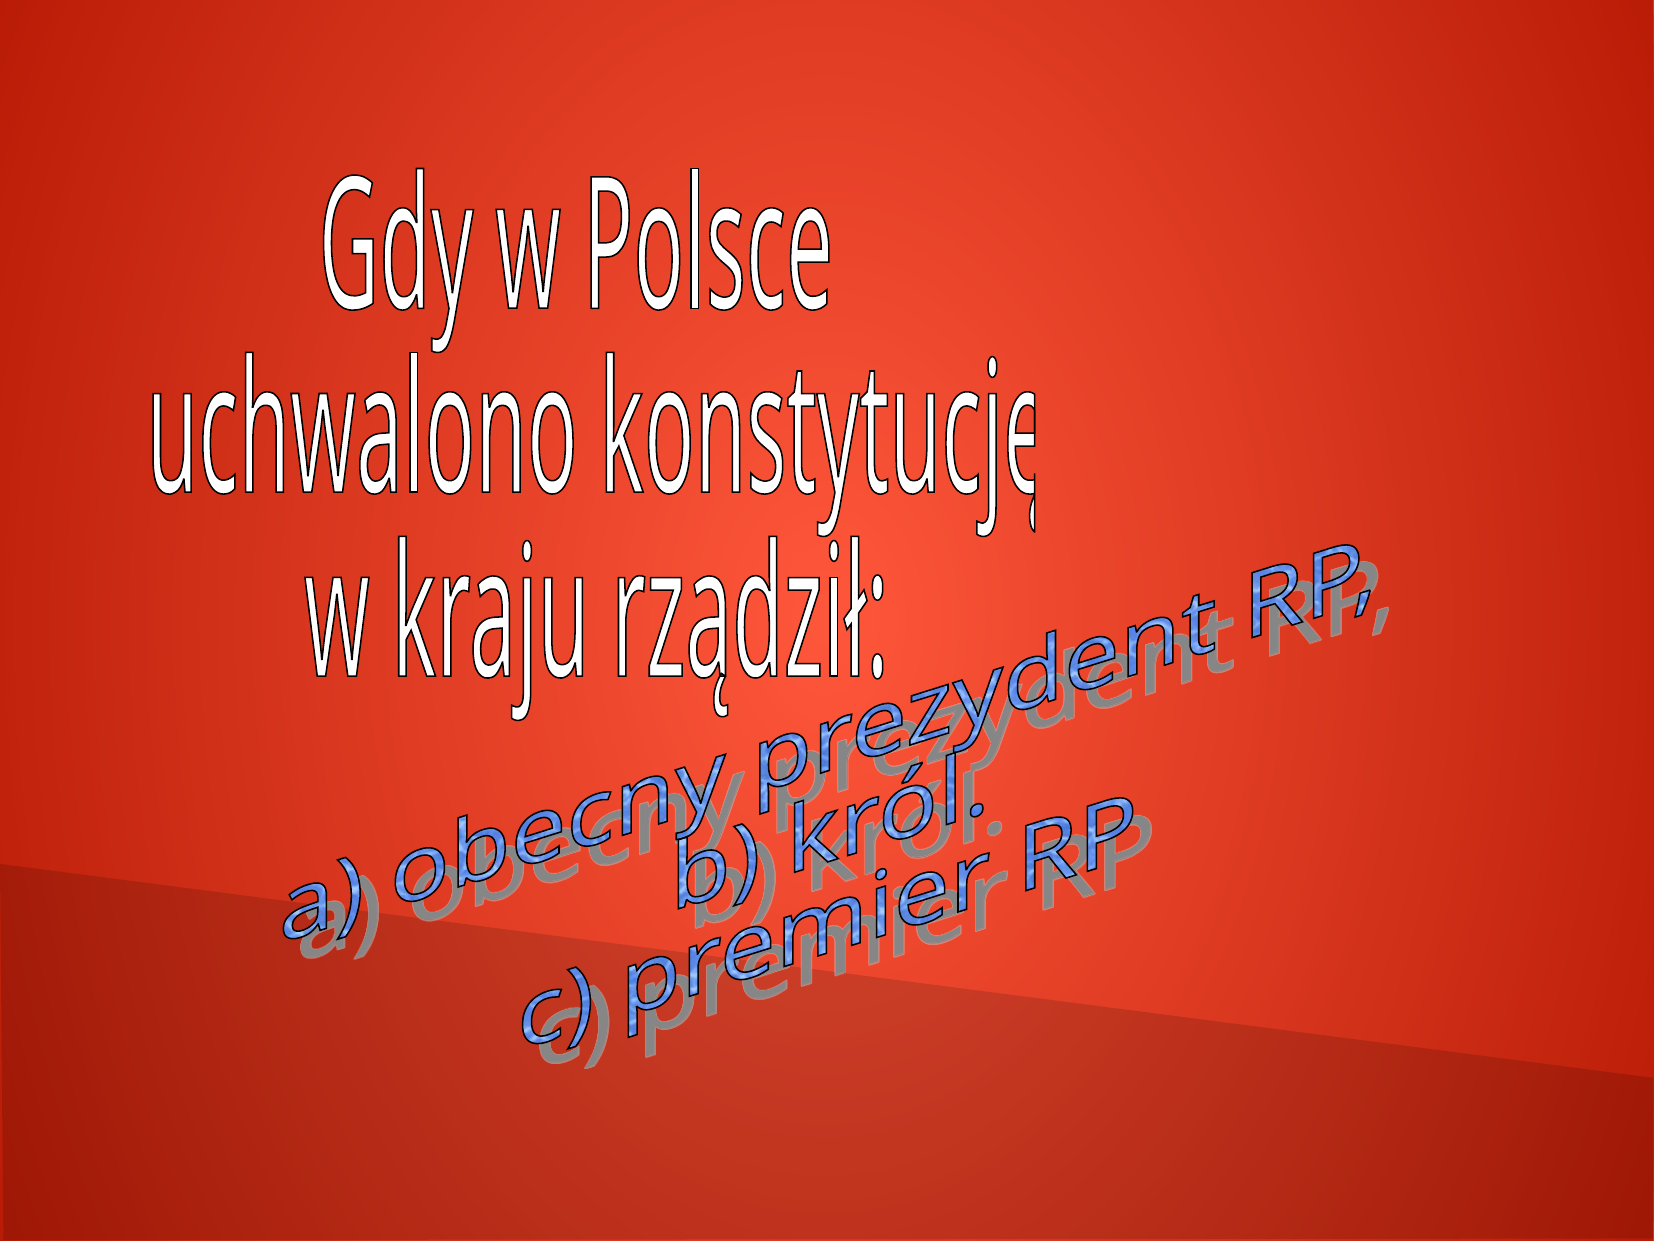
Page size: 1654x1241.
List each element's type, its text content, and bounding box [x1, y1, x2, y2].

text_box a) obecny prezydent RP, b) król. c) premier RP [337, 857, 361, 940]
text_box a) obecny prezydent RP, b) król. c) premier RP [1128, 617, 1173, 677]
text_box Gdy w Polsce uchwalono konstytucję w kraju rządził: [153, 393, 192, 495]
text_box a) obecny prezydent RP, b) król. c) premier RP [1008, 630, 1056, 710]
text_box a) obecny prezydent RP, b) król. c) premier RP [516, 810, 562, 864]
text_box a) obecny prezydent RP, b) król. c) premier RP [784, 897, 861, 967]
text_box Gdy w Polsce uchwalono konstytucję w kraju rządził: [709, 207, 743, 311]
text_box a) obecny prezydent RP, b) król. c) premier RP [820, 714, 852, 774]
text_box Gdy w Polsce uchwalono konstytucję w kraju rządził: [359, 392, 397, 495]
text_box Gdy w Polsce uchwalono konstytucję w kraju rządził: [606, 352, 644, 493]
text_box Gdy w Polsce uchwalono konstytucję w kraju rządził: [430, 209, 474, 353]
text_box Gdy w Polsce uchwalono konstytucję w kraju rządził: [896, 393, 935, 495]
text_box Gdy w Polsce uchwalono konstytucję w kraju rządził: [976, 393, 997, 537]
text_box a) obecny prezydent RP, b) król. c) premier RP [794, 800, 839, 873]
text_box a) obecny prezydent RP, b) król. c) premier RP [622, 776, 668, 836]
text_box a) obecny prezydent RP, b) król. c) premier RP [1252, 564, 1303, 638]
text_box a) obecny prezydent RP, b) król. c) premier RP [1025, 817, 1077, 891]
text_box Gdy w Polsce uchwalono konstytucję w kraju rządził: [202, 391, 236, 495]
text_box a) obecny prezydent RP, b) król. c) premier RP [1087, 797, 1133, 872]
text_box a) obecny prezydent RP, b) król. c) premier RP [883, 785, 933, 840]
text_box a) obecny prezydent RP, b) król. c) premier RP [733, 823, 757, 906]
text_box Gdy w Polsce uchwalono konstytucję w kraju rządził: [383, 168, 424, 311]
text_box Gdy w Polsce uchwalono konstytucję w kraju rządził: [544, 577, 583, 679]
text_box Gdy w Polsce uchwalono konstytucję w kraju rządził: [790, 207, 829, 311]
text_box a) obecny prezydent RP, b) król. c) premier RP [899, 872, 945, 925]
text_box Gdy w Polsce uchwalono konstytucję w kraju rządził: [429, 391, 471, 495]
text_box Gdy w Polsce uchwalono konstytucję w kraju rządził: [750, 391, 783, 495]
text_box Gdy w Polsce uchwalono konstytucję w kraju rządził: [816, 393, 860, 537]
text_box Gdy w Polsce uchwalono konstytucję w kraju rządził: [291, 393, 356, 493]
text_box a) obecny prezydent RP, b) król. c) premier RP [957, 853, 989, 912]
text_box a) obecny prezydent RP, b) król. c) premier RP [725, 926, 771, 980]
text_box Gdy w Polsce uchwalono konstytucję w kraju rządził: [531, 391, 574, 495]
text_box Gdy w Polsce uchwalono konstytucję w kraju rządził: [473, 575, 510, 679]
text_box Gdy w Polsce uchwalono konstytucję w kraju rządził: [591, 176, 630, 309]
text_box a) obecny prezydent RP, b) król. c) premier RP [909, 684, 949, 746]
text_box Gdy w Polsce uchwalono konstytucję w kraju rządził: [648, 391, 691, 495]
text_box Gdy w Polsce uchwalono konstytucję w kraju rządził: [691, 168, 699, 309]
text_box a) obecny prezydent RP, b) król. c) premier RP [395, 847, 445, 902]
text_box Gdy w Polsce uchwalono konstytucję w kraju rządził: [443, 575, 470, 677]
text_box a) obecny prezydent RP, b) król. c) premier RP [571, 791, 611, 847]
text_box Gdy w Polsce uchwalono konstytucję w kraju rządził: [736, 536, 777, 679]
text_box Gdy w Polsce uchwalono konstytucję w kraju rządził: [482, 391, 521, 493]
text_box a) obecny prezydent RP, b) król. c) premier RP [567, 967, 591, 1049]
text_box Gdy w Polsce uchwalono konstytucję w kraju rządził: [843, 536, 868, 677]
text_box Gdy w Polsce uchwalono konstytucję w kraju rządził: [945, 391, 979, 495]
text_box a) obecny prezydent RP, b) król. c) premier RP [458, 815, 506, 888]
text_box Gdy w Polsce uchwalono konstytucję w kraju rządził: [787, 370, 815, 495]
text_box Gdy w Polsce uchwalono konstytucję w kraju rządził: [398, 536, 436, 677]
text_box Gdy w Polsce uchwalono konstytucję w kraju rządził: [410, 352, 418, 493]
text_box Gdy w Polsce uchwalono konstytucję w kraju rządził: [860, 370, 888, 495]
text_box a) obecny prezydent RP, b) król. c) premier RP [522, 989, 562, 1044]
text_box a) obecny prezydent RP, b) król. c) premier RP [856, 703, 902, 757]
text_box Gdy w Polsce uchwalono konstytucję w kraju rządził: [787, 577, 820, 677]
text_box Gdy w Polsce uchwalono konstytucję w kraju rządził: [304, 577, 369, 677]
text_box Gdy w Polsce uchwalono konstytucję w kraju rządził: [649, 577, 683, 677]
text_box a) obecny prezydent RP, b) król. c) premier RP [946, 667, 1004, 825]
text_box Gdy w Polsce uchwalono konstytucję w kraju rządził: [496, 209, 561, 309]
text_box a) obecny prezydent RP, b) król. c) premier RP [675, 754, 726, 909]
text_box a) obecny prezydent RP, b) król. c) premier RP [1069, 636, 1115, 690]
text_box Gdy w Polsce uchwalono konstytucję w kraju rządził: [245, 352, 284, 493]
text_box a) obecny prezydent RP, b) król. c) premier RP [759, 733, 807, 815]
text_box Gdy w Polsce uchwalono konstytucję w kraju rządził: [701, 391, 740, 493]
text_box Gdy w Polsce uchwalono konstytucję w kraju rządził: [618, 575, 645, 677]
text_box a) obecny prezydent RP, b) król. c) premier RP [689, 937, 721, 997]
text_box a) obecny prezydent RP, b) król. c) premier RP [1182, 594, 1215, 655]
text_box Gdy w Polsce uchwalono konstytucję w kraju rządził: [1007, 391, 1035, 533]
text_box Gdy w Polsce uchwalono konstytucję w kraju rządził: [638, 207, 680, 311]
text_box a) obecny prezydent RP, b) król. c) premier RP [628, 956, 676, 1038]
text_box a) obecny prezydent RP, b) król. c) premier RP [847, 796, 879, 856]
text_box Gdy w Polsce uchwalono konstytucję w kraju rządził: [511, 577, 531, 721]
text_box Gdy w Polsce uchwalono konstytucję w kraju rządził: [689, 575, 728, 717]
text_box a) obecny prezydent RP, b) król. c) premier RP [283, 883, 327, 939]
text_box Gdy w Polsce uchwalono konstytucję w kraju rządził: [323, 175, 374, 311]
text_box a) obecny prezydent RP, b) król. c) premier RP [1313, 544, 1359, 619]
text_box Gdy w Polsce uchwalono konstytucję w kraju rządził: [750, 207, 784, 311]
